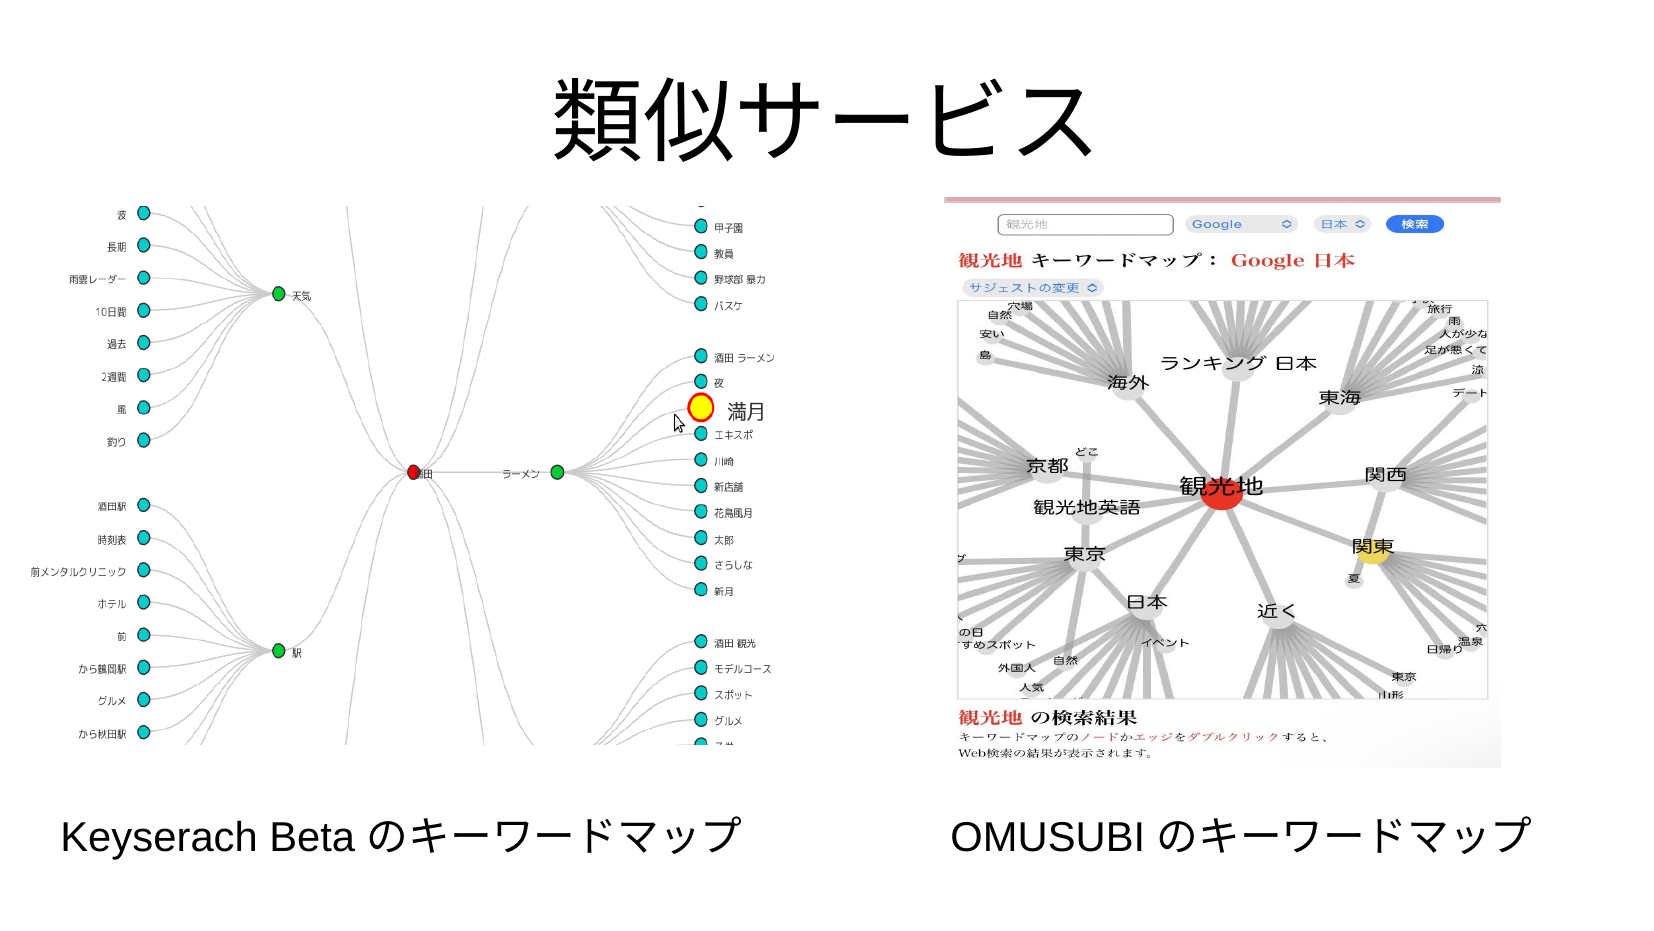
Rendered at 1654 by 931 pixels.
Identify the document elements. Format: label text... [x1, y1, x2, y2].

title OMUSUBI のキーワードマップ [497, 780, 1654, 886]
picture [4, 188, 875, 775]
title 類似サービス [82, 37, 1571, 193]
picture [944, 197, 1501, 768]
title Keyserach Beta のキーワードマップ [0, 780, 497, 886]
